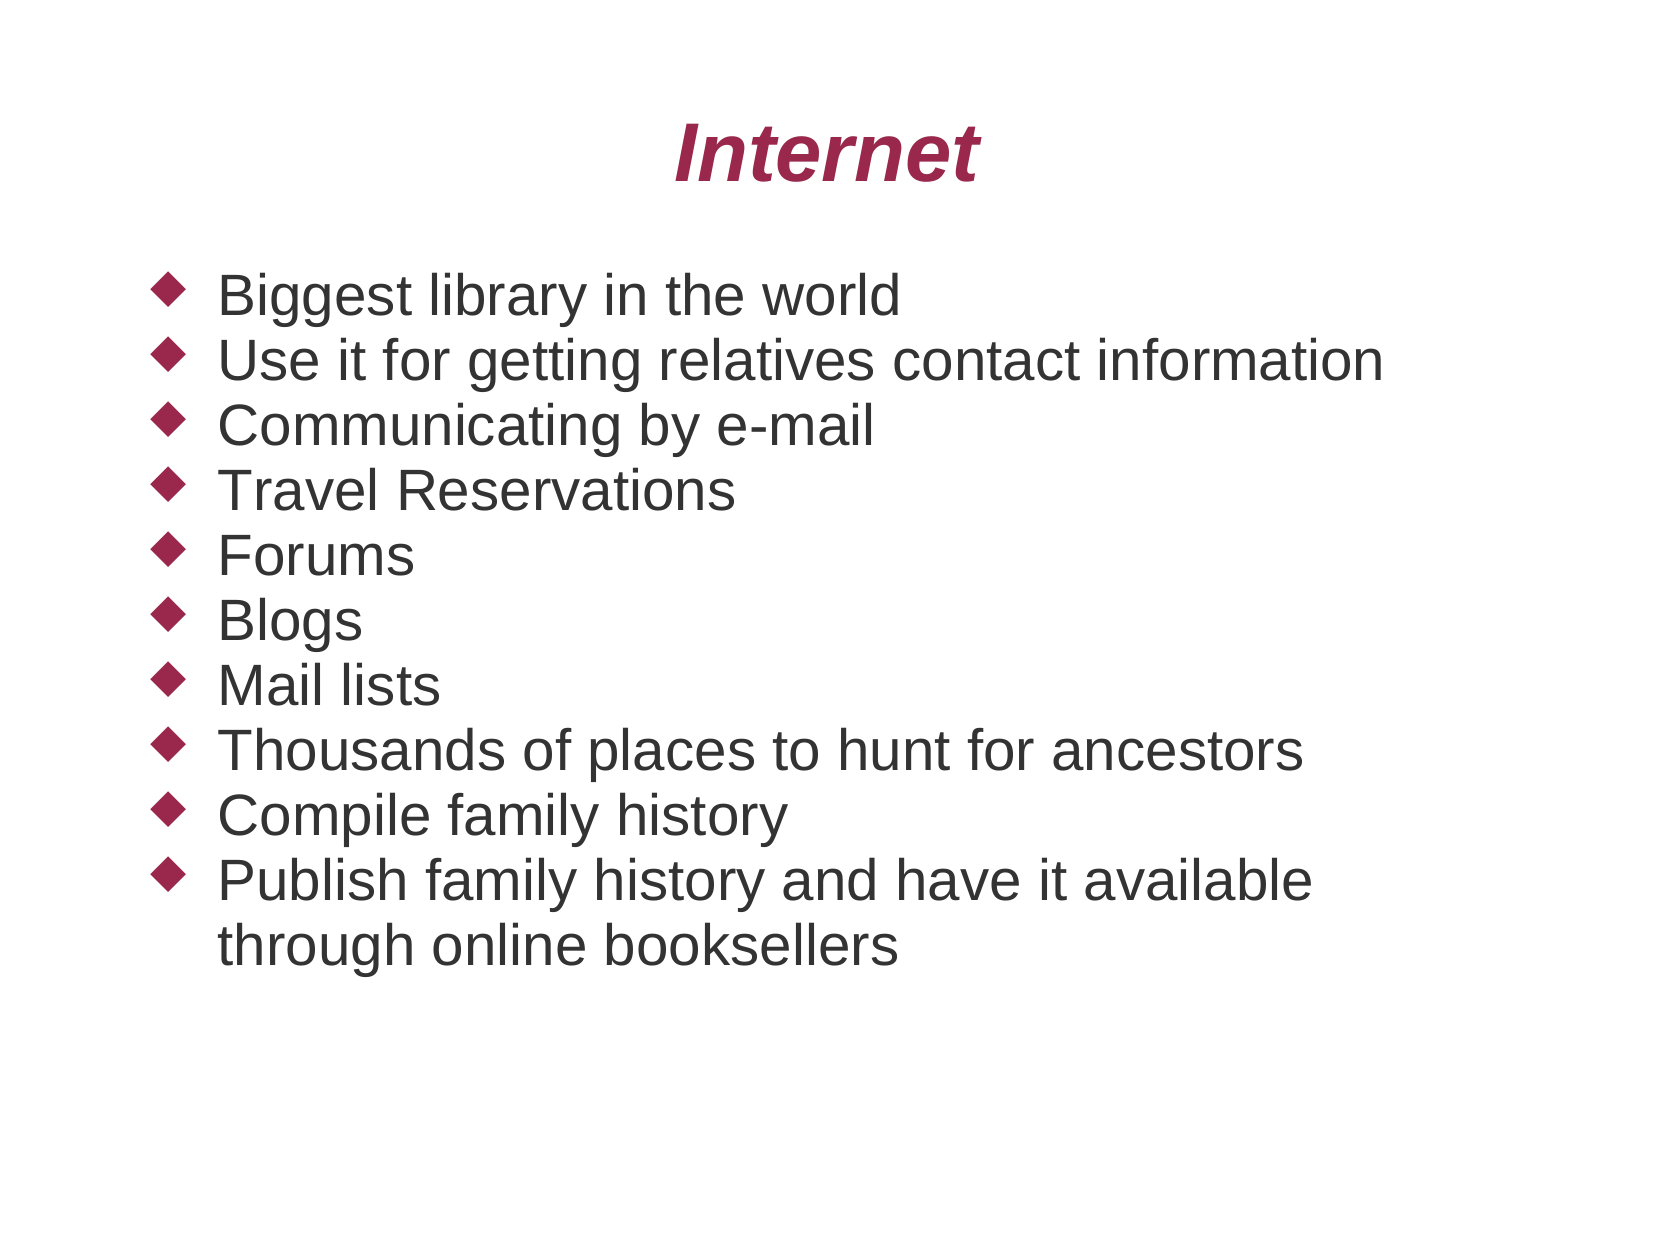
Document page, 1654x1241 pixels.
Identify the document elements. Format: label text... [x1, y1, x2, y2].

list Biggest library in the world Use it for getting relatives contact information Communicating by e-mail Travel Reservations Forums Blogs Mail lists Thousands of places to hunt for ancestors Compile family history Publish family history and have it available through online booksellers [134, 262, 1516, 1161]
title Internet [82, 49, 1571, 257]
